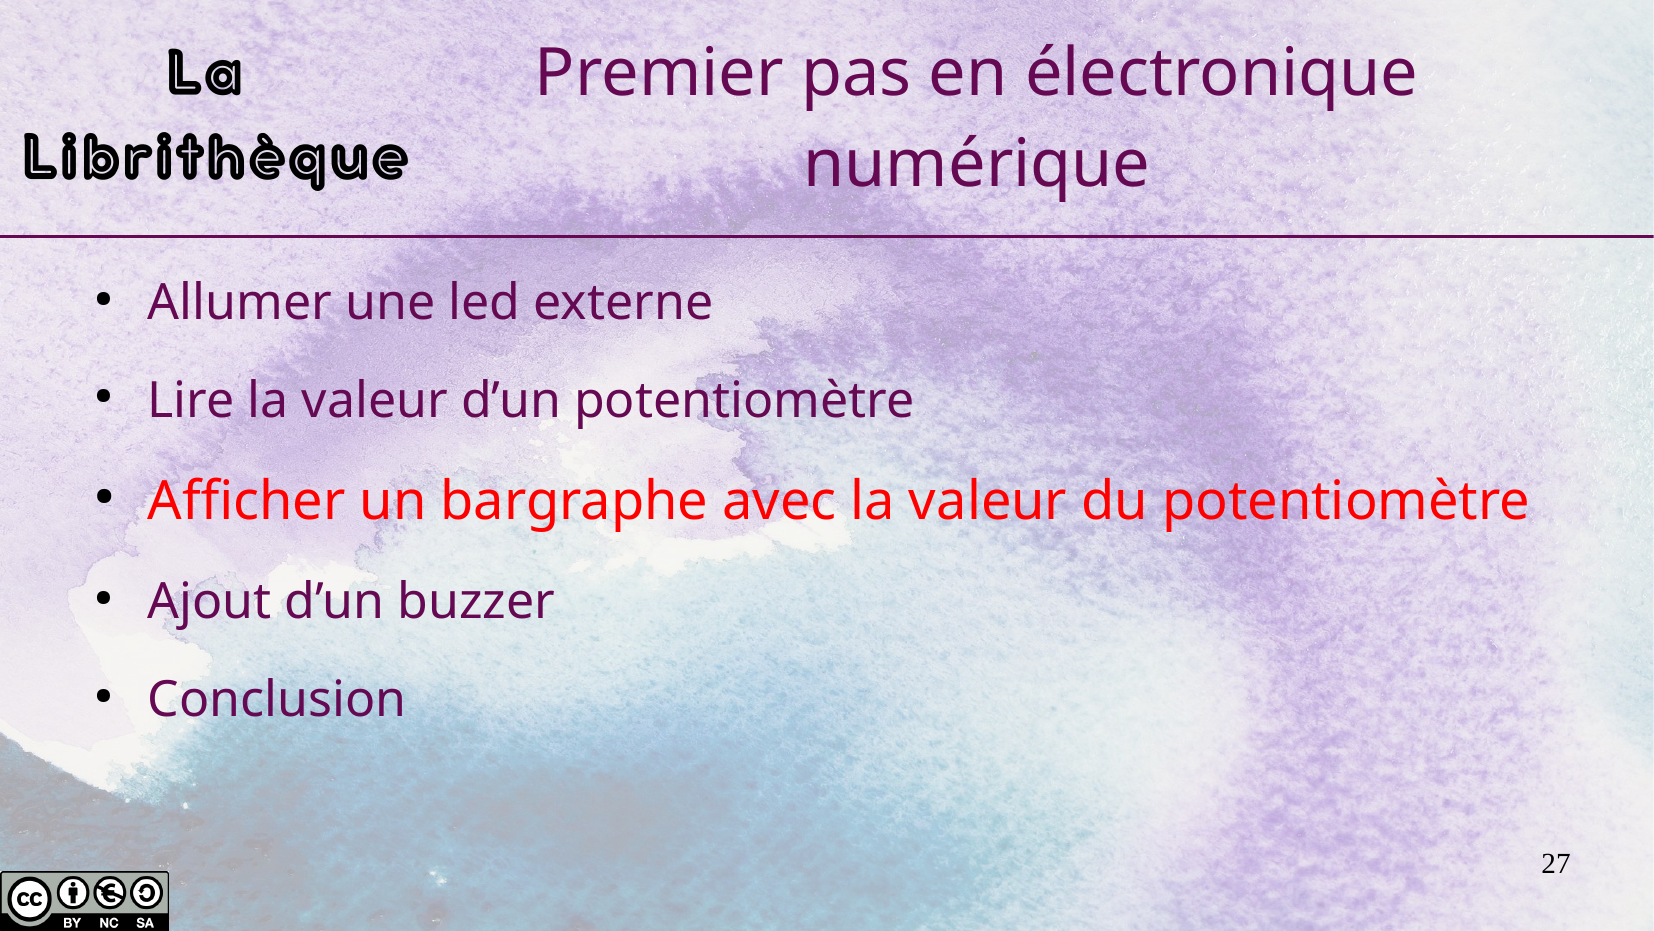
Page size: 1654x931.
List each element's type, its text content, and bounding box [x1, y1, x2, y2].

picture [0, 871, 169, 931]
picture [4, 46, 383, 193]
list Allumer une led externe Lire la valeur d’un potentiomètre Afficher un bargraphe avec la valeur du potentiomètre Ajout d’un buzzer Conclusion [76, 265, 1625, 827]
title Premier pas en électronique numérique [383, 23, 1571, 206]
